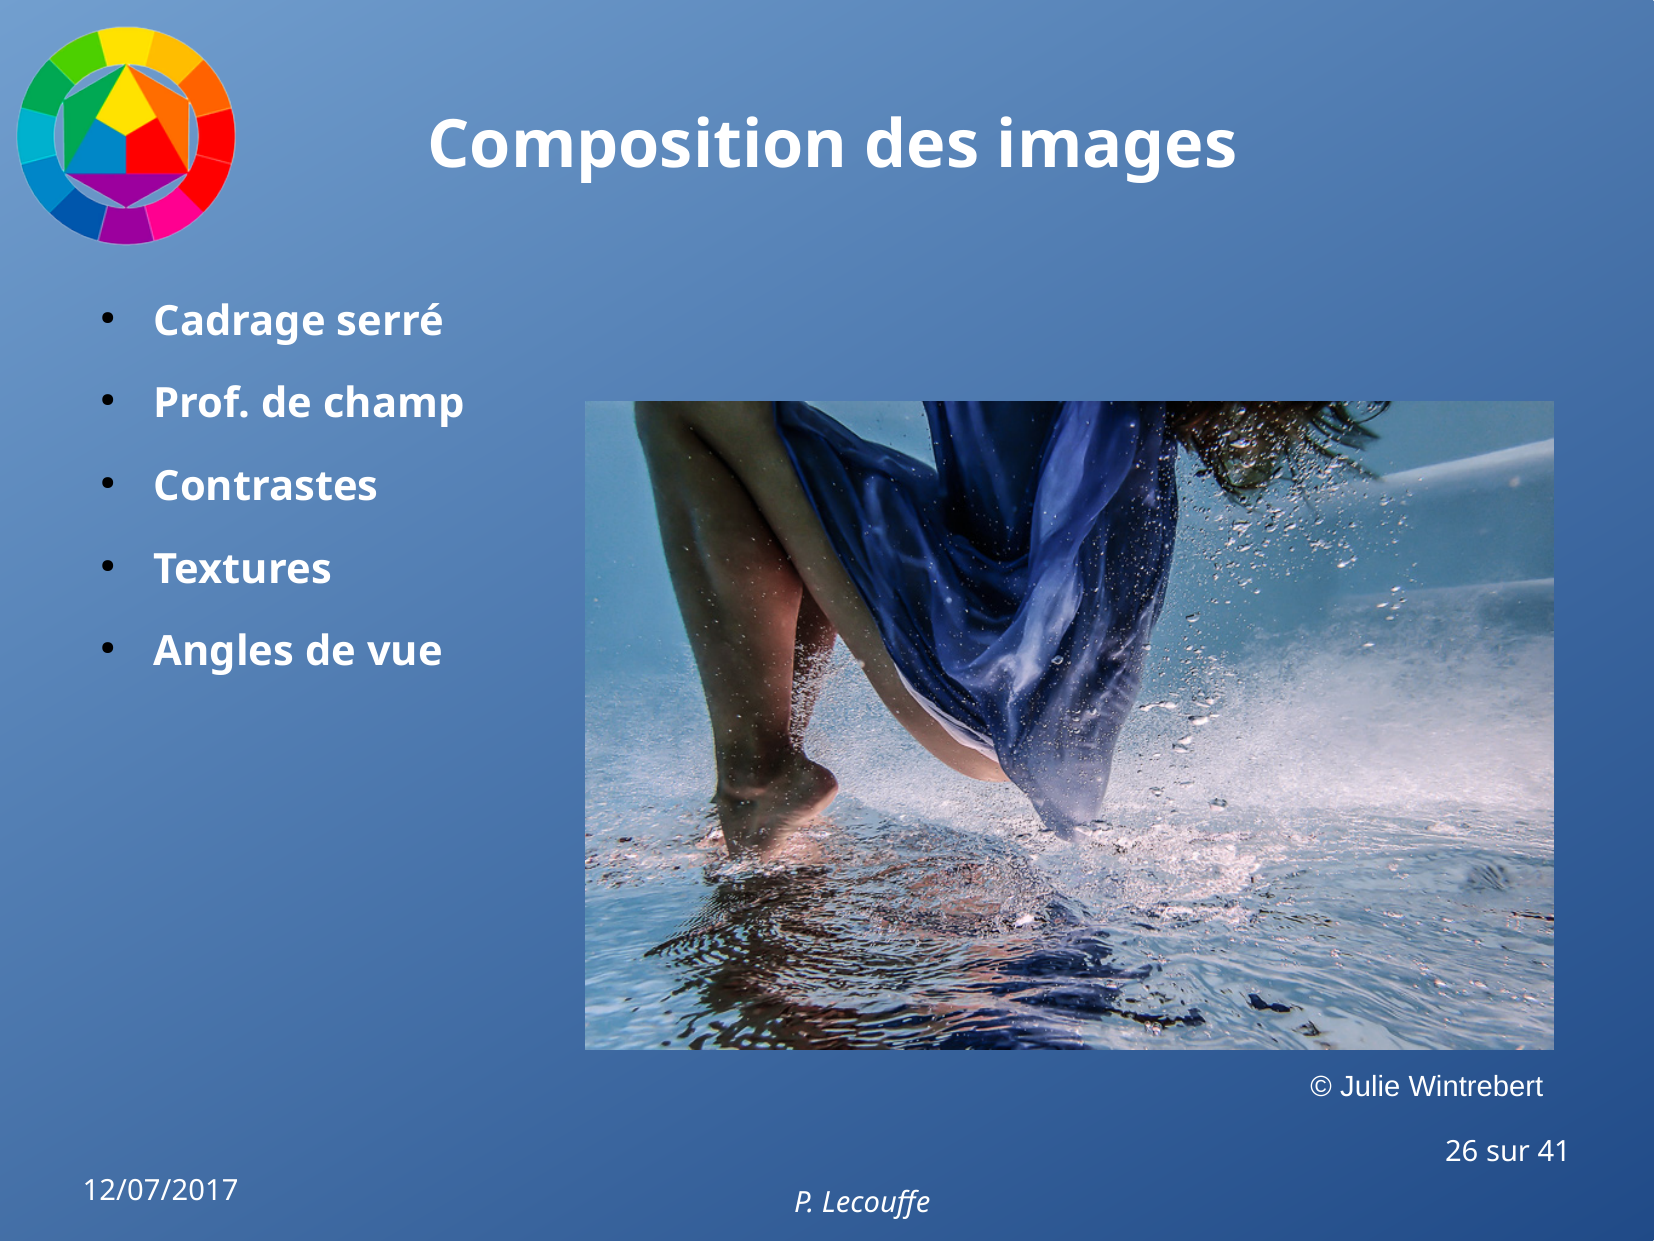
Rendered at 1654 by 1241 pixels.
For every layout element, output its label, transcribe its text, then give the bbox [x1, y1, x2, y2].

list Cadrage serré Prof. de champ Contrastes Textures Angles de vue [82, 290, 1571, 1058]
picture [6, 22, 249, 252]
text_box © Julie Wintrebert [1287, 1062, 1559, 1111]
title Composition des images [236, 58, 1430, 225]
picture [585, 401, 1554, 1051]
